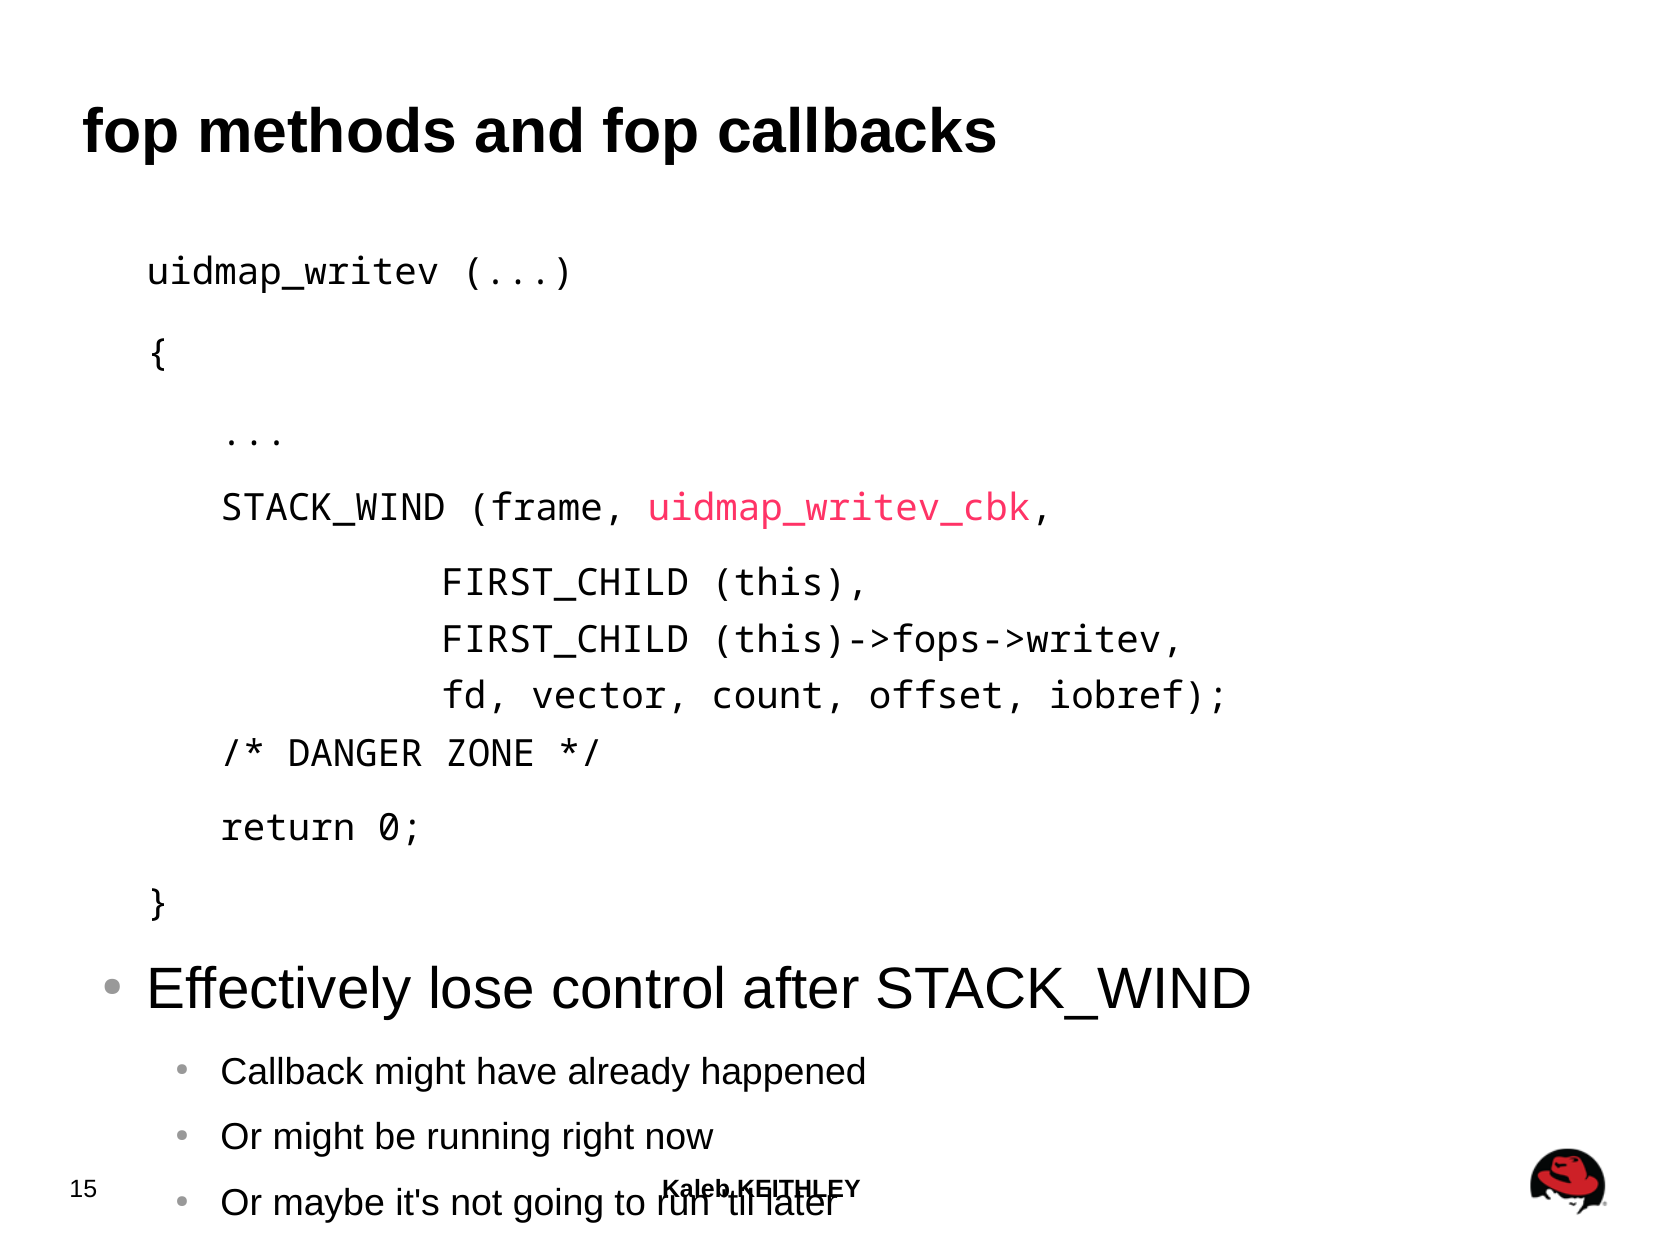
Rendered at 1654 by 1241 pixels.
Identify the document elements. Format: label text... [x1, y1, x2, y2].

list uidmap_writev (...) { ... STACK_WIND (frame, uidmap_writev_cbk, FIRST_CHILD (this), FIRST_CHILD (this)->fops->writev, fd, vector, count, offset, iobref); /* DANGER ZONE */ return 0; } Effectively lose control after STACK_WIND Callback might have already happened Or might be running right now Or maybe it's not going to run 'til later [86, 244, 1576, 1149]
title fop methods and fop callbacks [82, 37, 1571, 226]
picture [1529, 1146, 1613, 1224]
